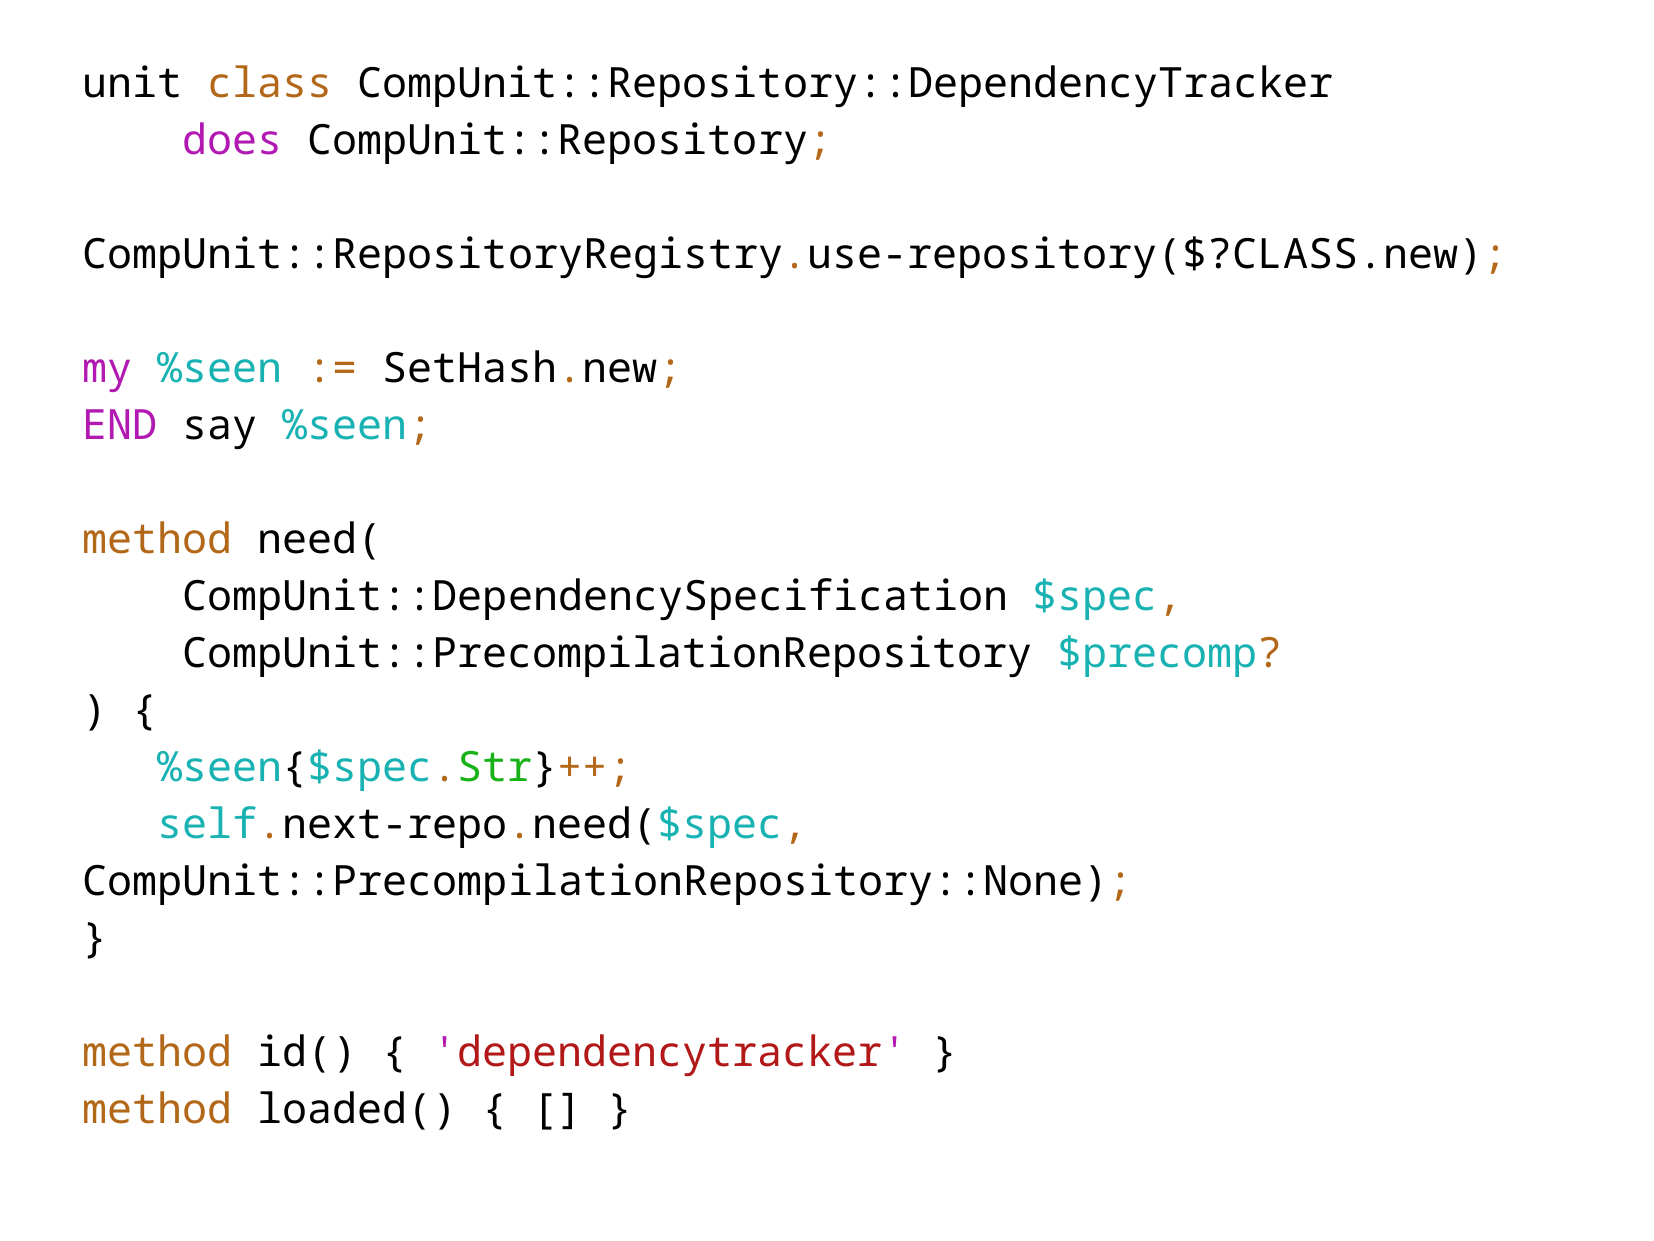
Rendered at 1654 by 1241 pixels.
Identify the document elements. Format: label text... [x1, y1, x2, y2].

subtitle unit class CompUnit::Repository::DependencyTracker does CompUnit::Repository; CompUnit::RepositoryRegistry.use-repository($?CLASS.new); my %seen := SetHash.new; END say %seen; method need( CompUnit::DependencySpecification $spec, CompUnit::PrecompilationRepository $precomp? ) { %seen{$spec.Str}++; self.next-repo.need($spec, CompUnit::PrecompilationRepository::None); } method id() { 'dependencytracker' } method loaded() { [] } [82, 114, 1571, 1075]
